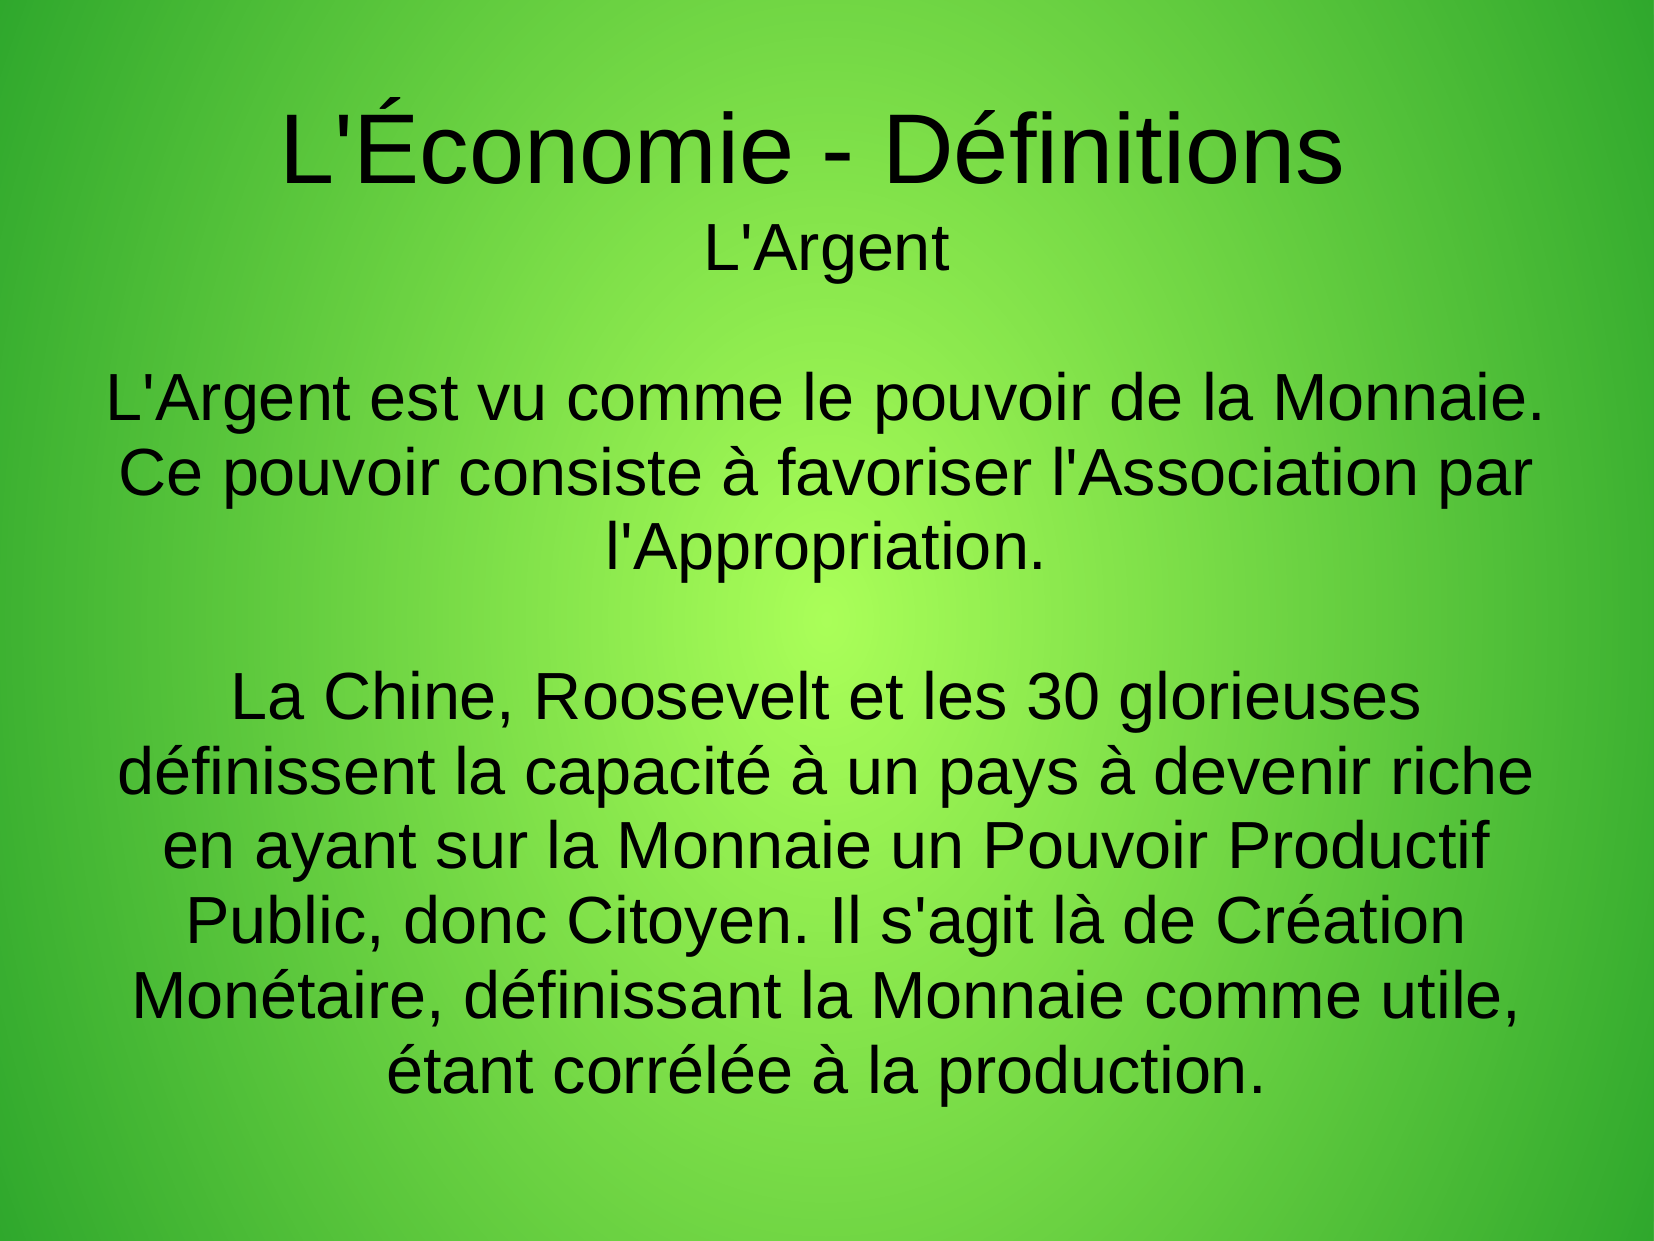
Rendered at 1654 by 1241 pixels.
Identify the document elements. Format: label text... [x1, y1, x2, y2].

title L'Économie - Définitions [82, 47, 1571, 210]
subtitle L'Argent L'Argent est vu comme le pouvoir de la Monnaie. Ce pouvoir consiste à favoriser l'Association par l'Appropriation. La Chine, Roosevelt et les 30 glorieuses définissent la capacité à un pays à devenir riche en ayant sur la Monnaie un Pouvoir Productif Public, donc Citoyen. Il s'agit là de Création Monétaire, définissant la Monnaie comme utile, étant corrélée à la production. [82, 210, 1571, 1108]
